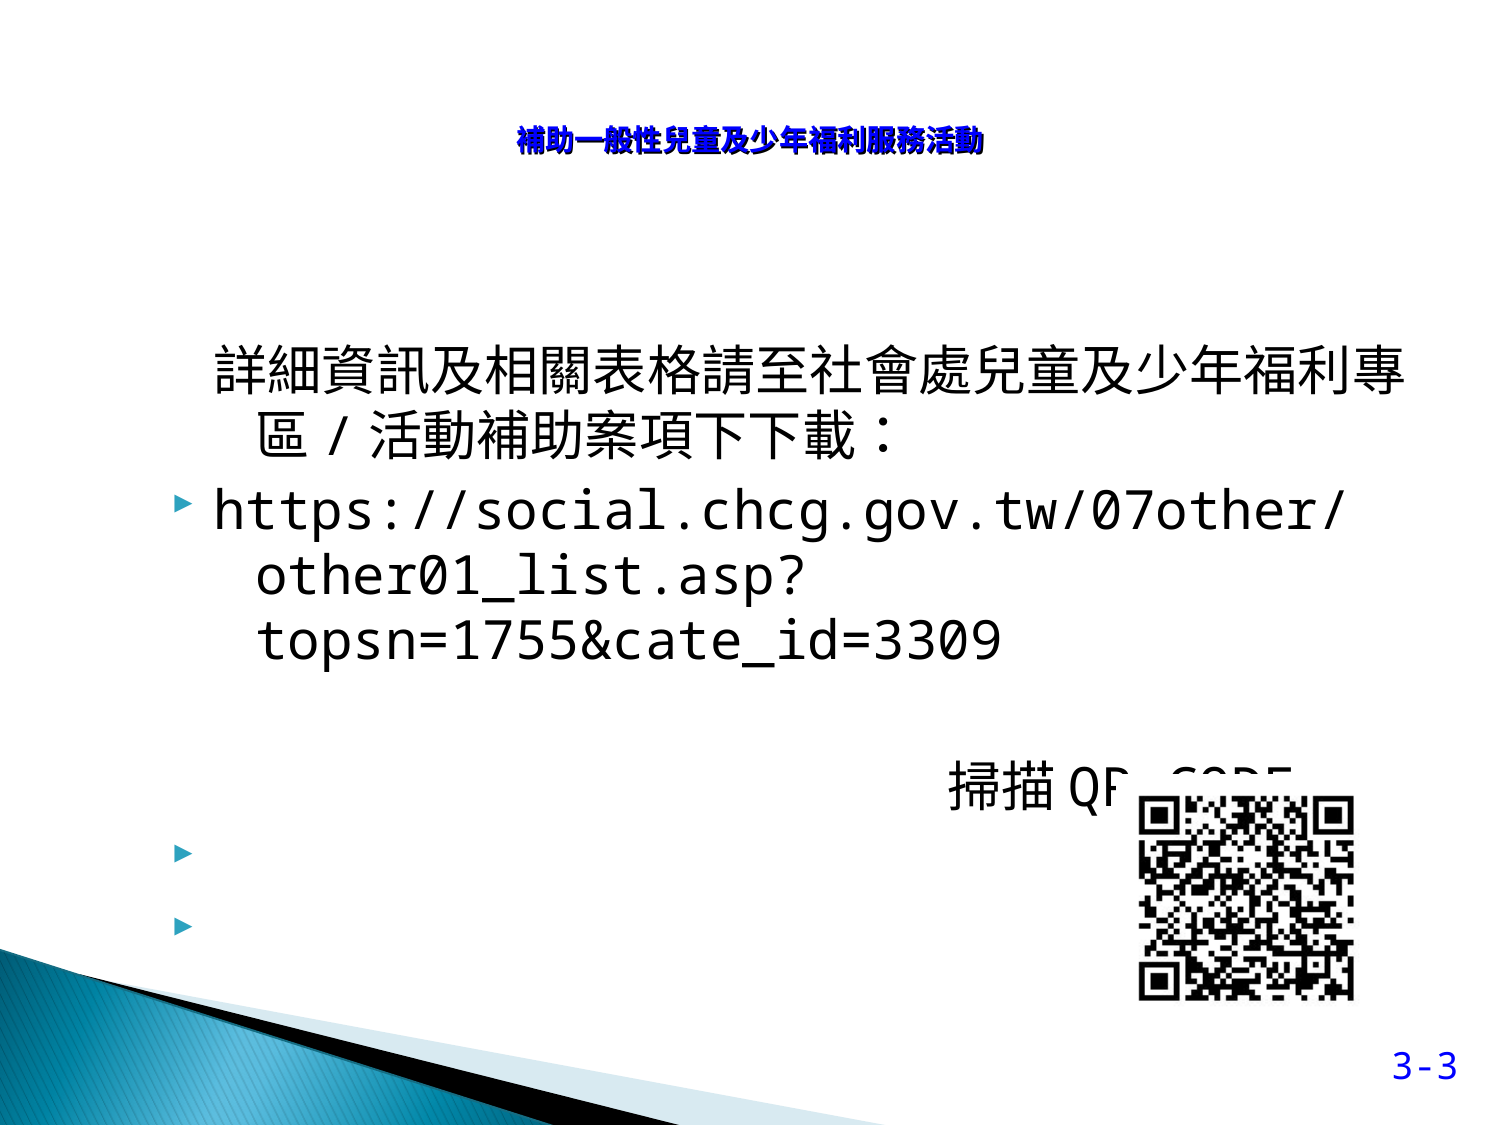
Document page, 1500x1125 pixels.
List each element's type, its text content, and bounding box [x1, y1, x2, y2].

picture [1116, 774, 1377, 1023]
list 詳細資訊及相關表格請至社會處兒童及少年福利專區/活動補助案項下下載： https://social.chcg.gov.tw/07other/other01_list.asp?topsn=1755&cate_id=3309 掃描QR CODE [120, 255, 1471, 1064]
text_box 3-3 [1376, 1035, 1474, 1095]
title 補助一般性兒童及少年福利服務活動 [75, 45, 1426, 233]
